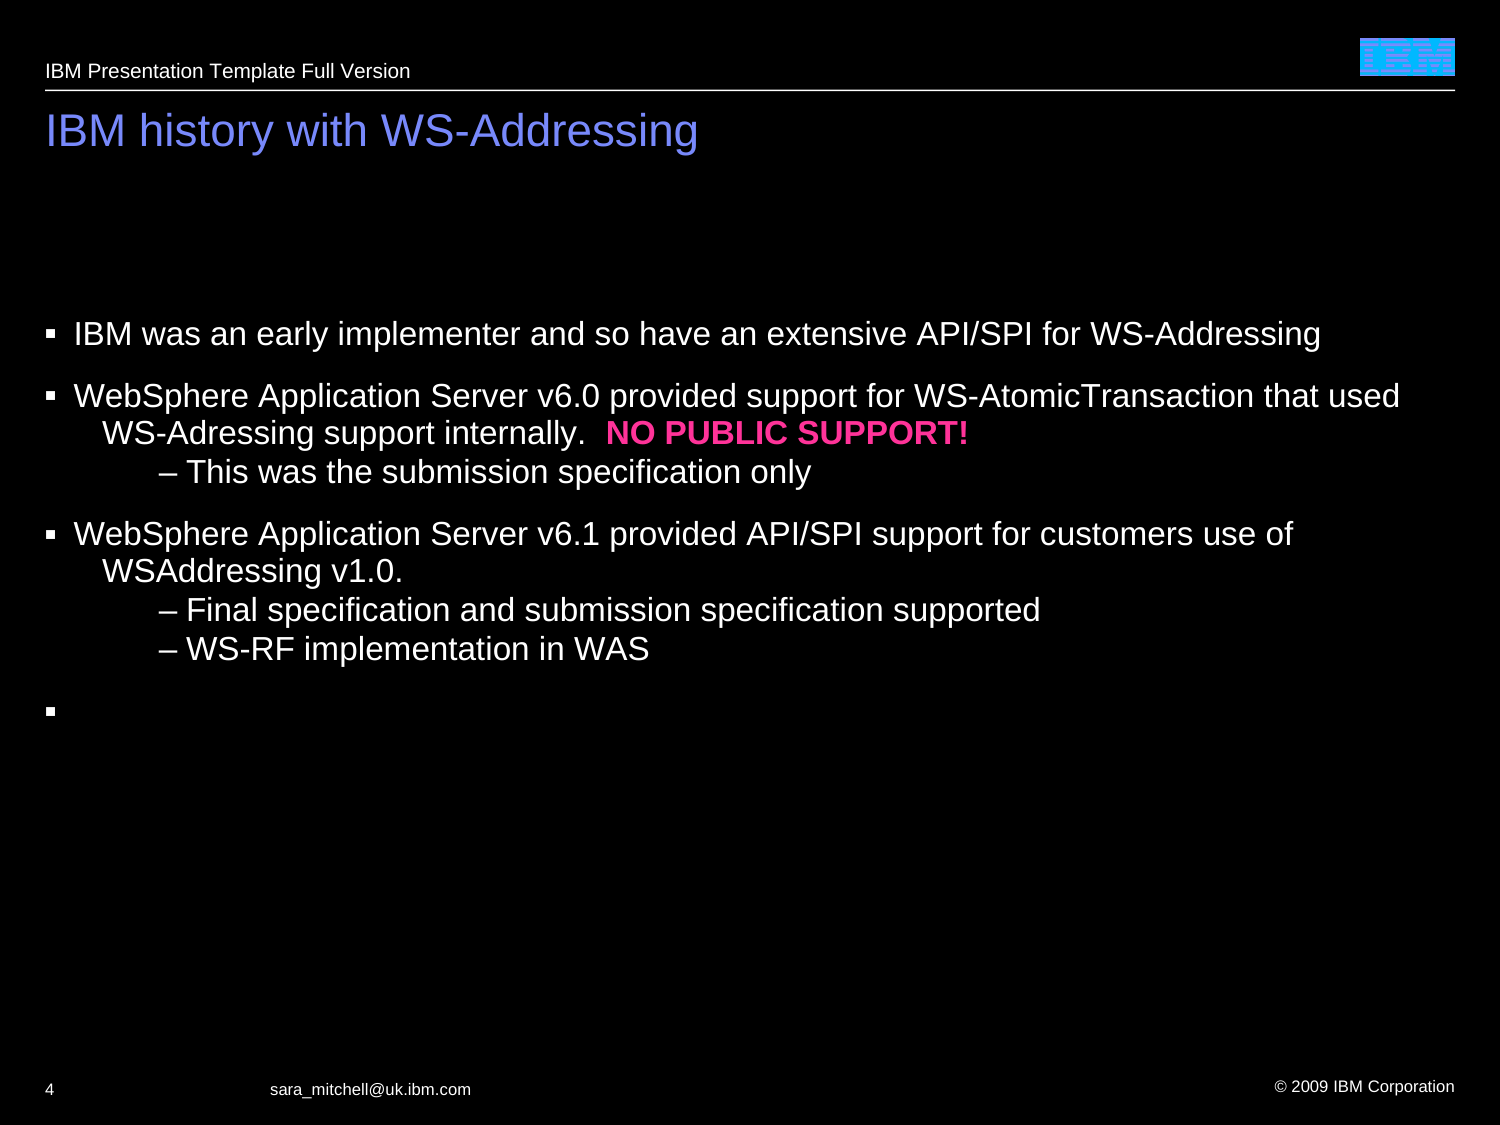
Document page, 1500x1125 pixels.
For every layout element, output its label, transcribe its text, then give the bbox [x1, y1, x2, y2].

list IBM was an early implementer and so have an extensive API/SPI for WS-Addressing WebSphere Application Server v6.0 provided support for WS-AtomicTransaction that used WS-Adressing support internally. NO PUBLIC SUPPORT! This was the submission specification only WebSphere Application Server v6.1 provided API/SPI support for customers use of WSAddressing v1.0. Final specification and submission specification supported WS-RF implementation in WAS [30, 307, 1456, 1058]
text_box IBM Presentation Template Full Version [30, 37, 1306, 83]
title IBM history with WS-Addressing [30, 97, 1456, 218]
